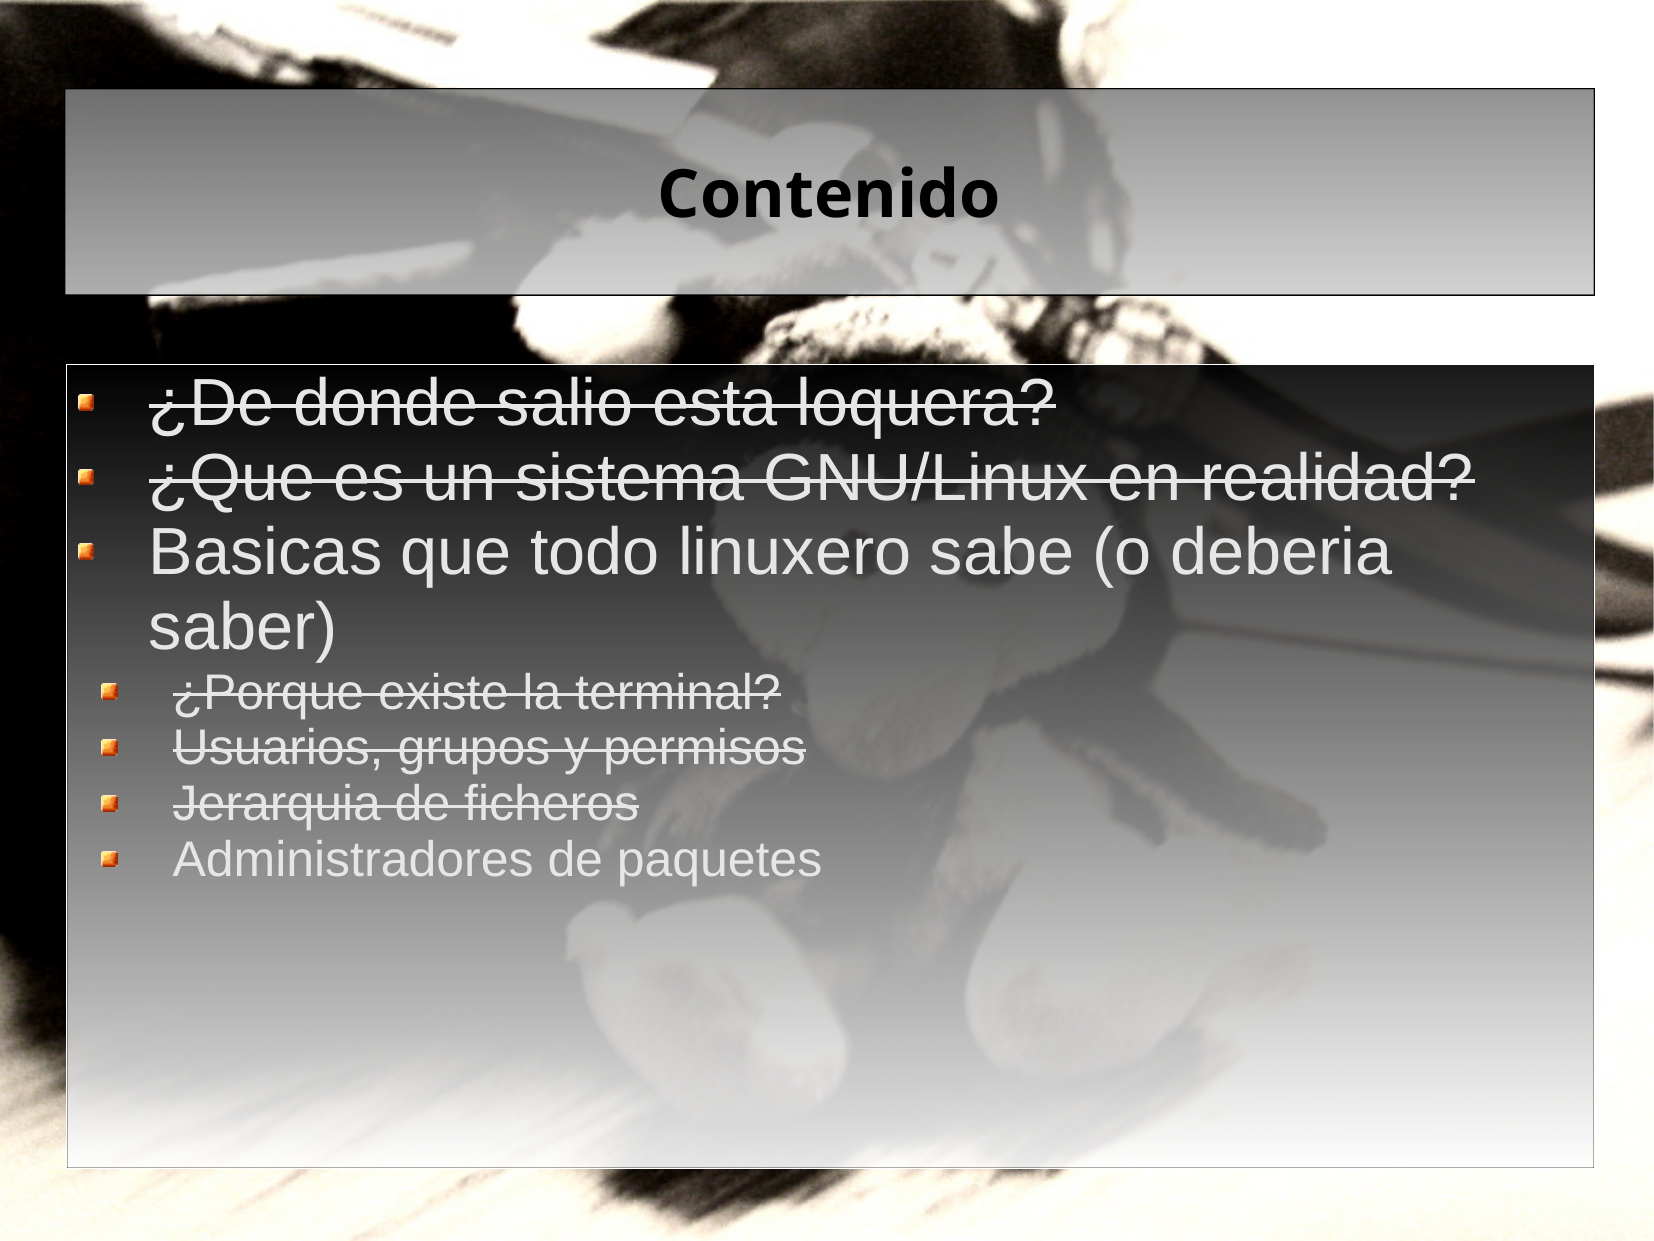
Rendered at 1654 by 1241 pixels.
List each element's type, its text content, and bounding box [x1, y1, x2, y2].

title Contenido [64, 88, 1595, 296]
picture [0, 0, 1654, 1241]
list ¿De donde salio esta loquera? ¿Que es un sistema GNU/Linux en realidad? Basicas que todo linuxero sabe (o deberia saber) ¿Porque existe la terminal? Usuarios, grupos y permisos Jerarquia de ficheros Administradores de paquetes [66, 364, 1595, 1169]
